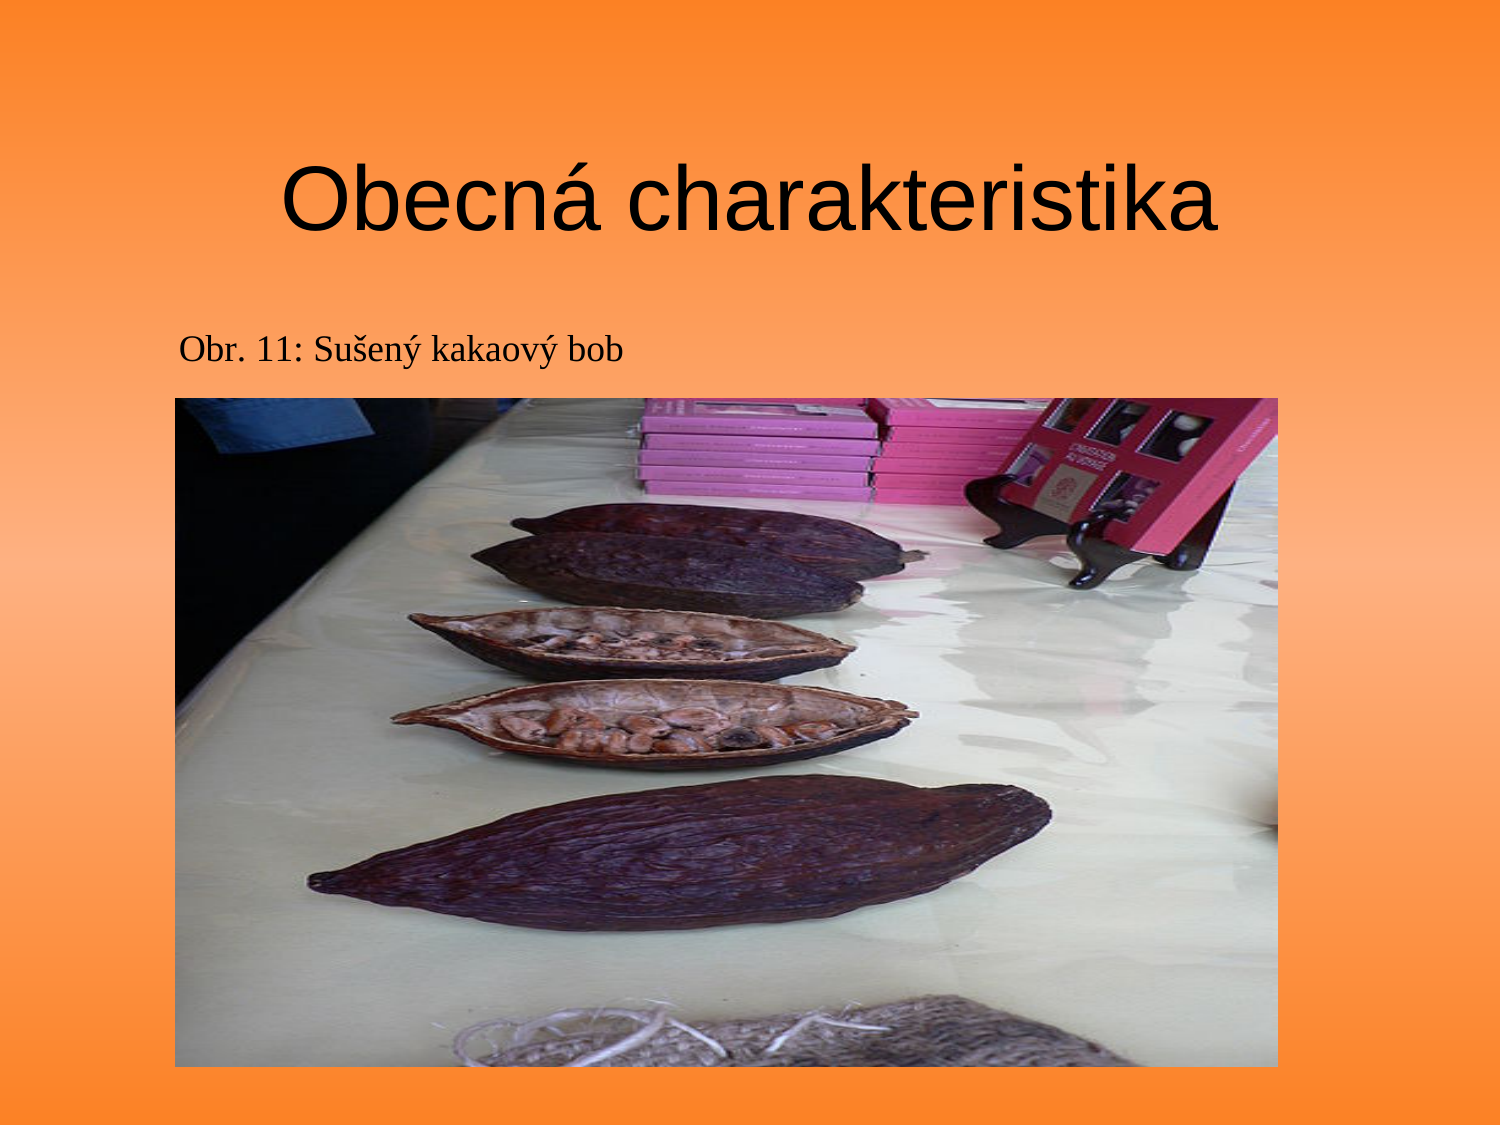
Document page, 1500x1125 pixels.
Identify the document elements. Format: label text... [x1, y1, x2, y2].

title Obecná charakteristika [112, 99, 1388, 288]
text_box Obr. 11: Sušený kakaový bob [164, 316, 916, 377]
text_box [175, 398, 1278, 1067]
